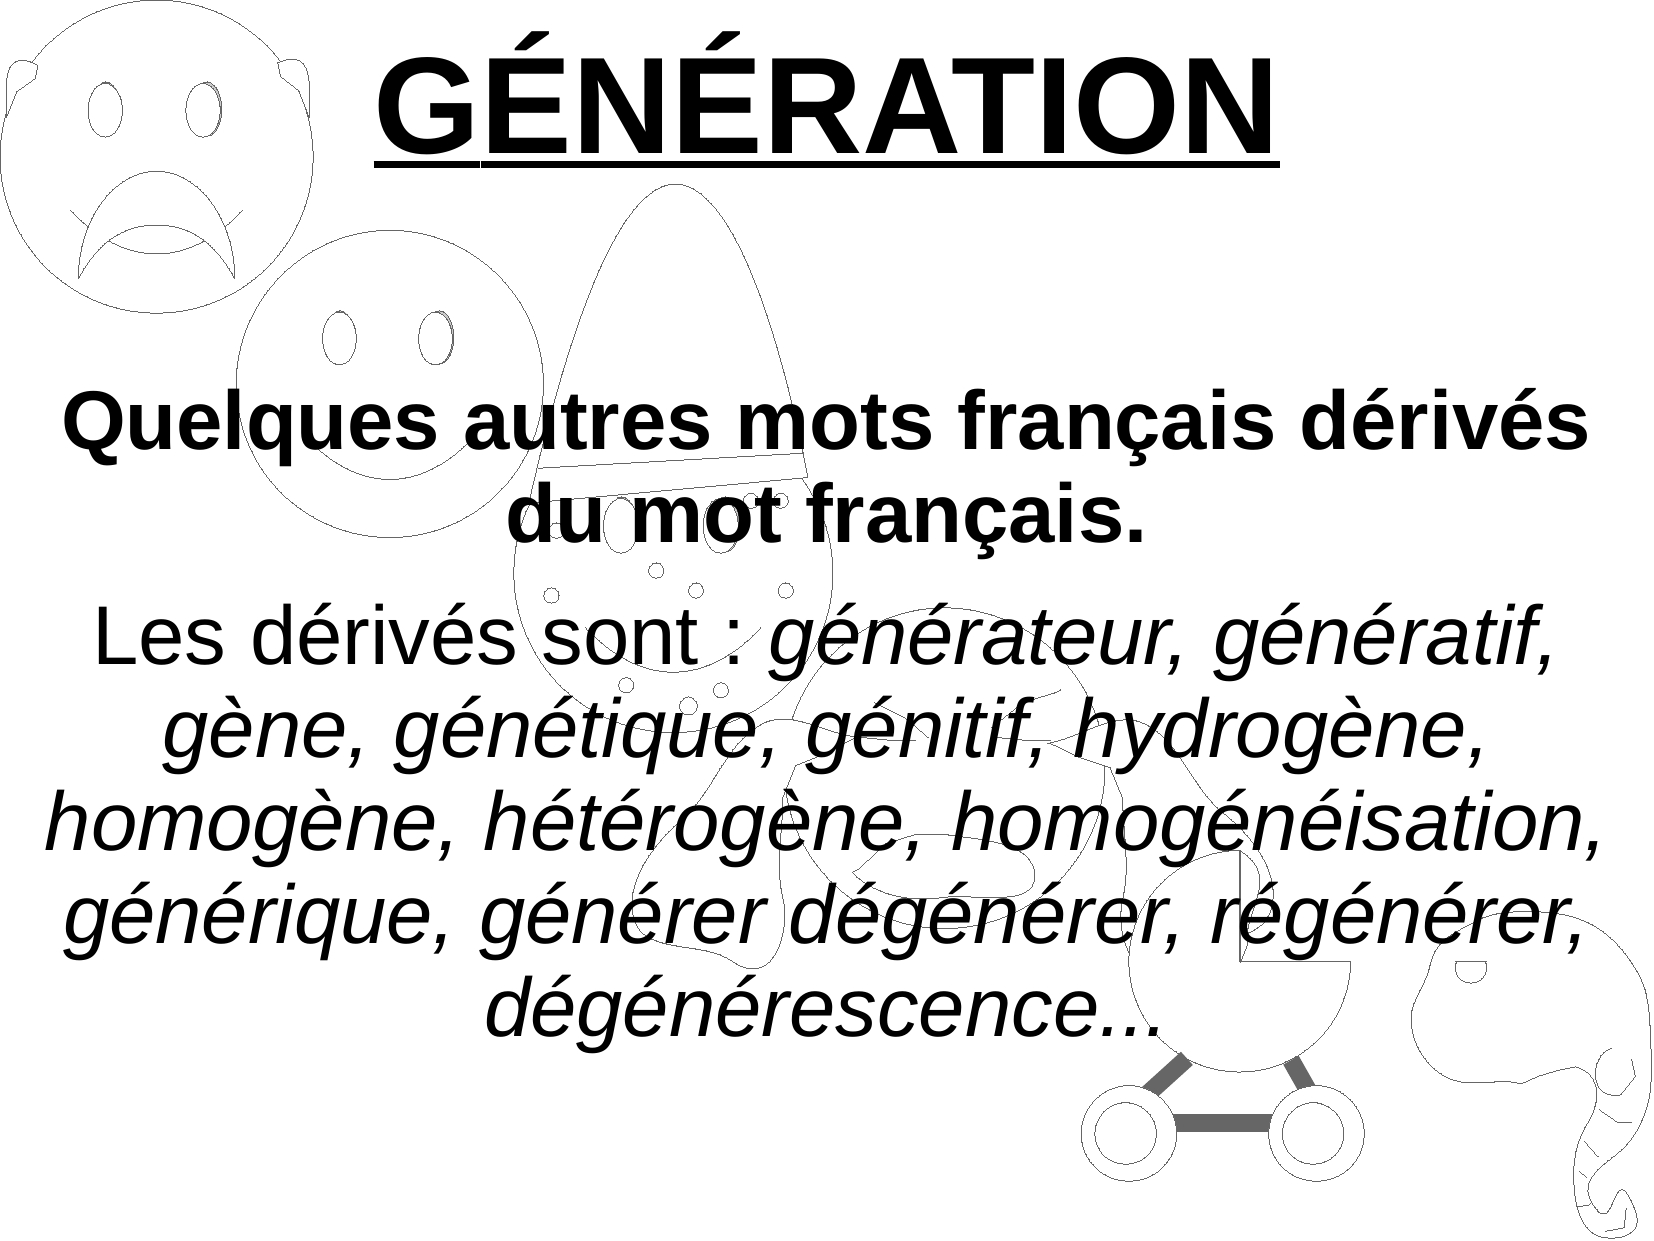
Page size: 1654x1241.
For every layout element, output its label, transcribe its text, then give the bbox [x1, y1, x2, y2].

list Quelques autres mots français dérivés du mot français. Les dérivés sont : générateur, génératif, gène, génétique, génitif, hydrogène, homogène, hétérogène, homogénéisation, générique, générer dégénérer, régénérer, dégénérescence... [0, 0, 1654, 1241]
